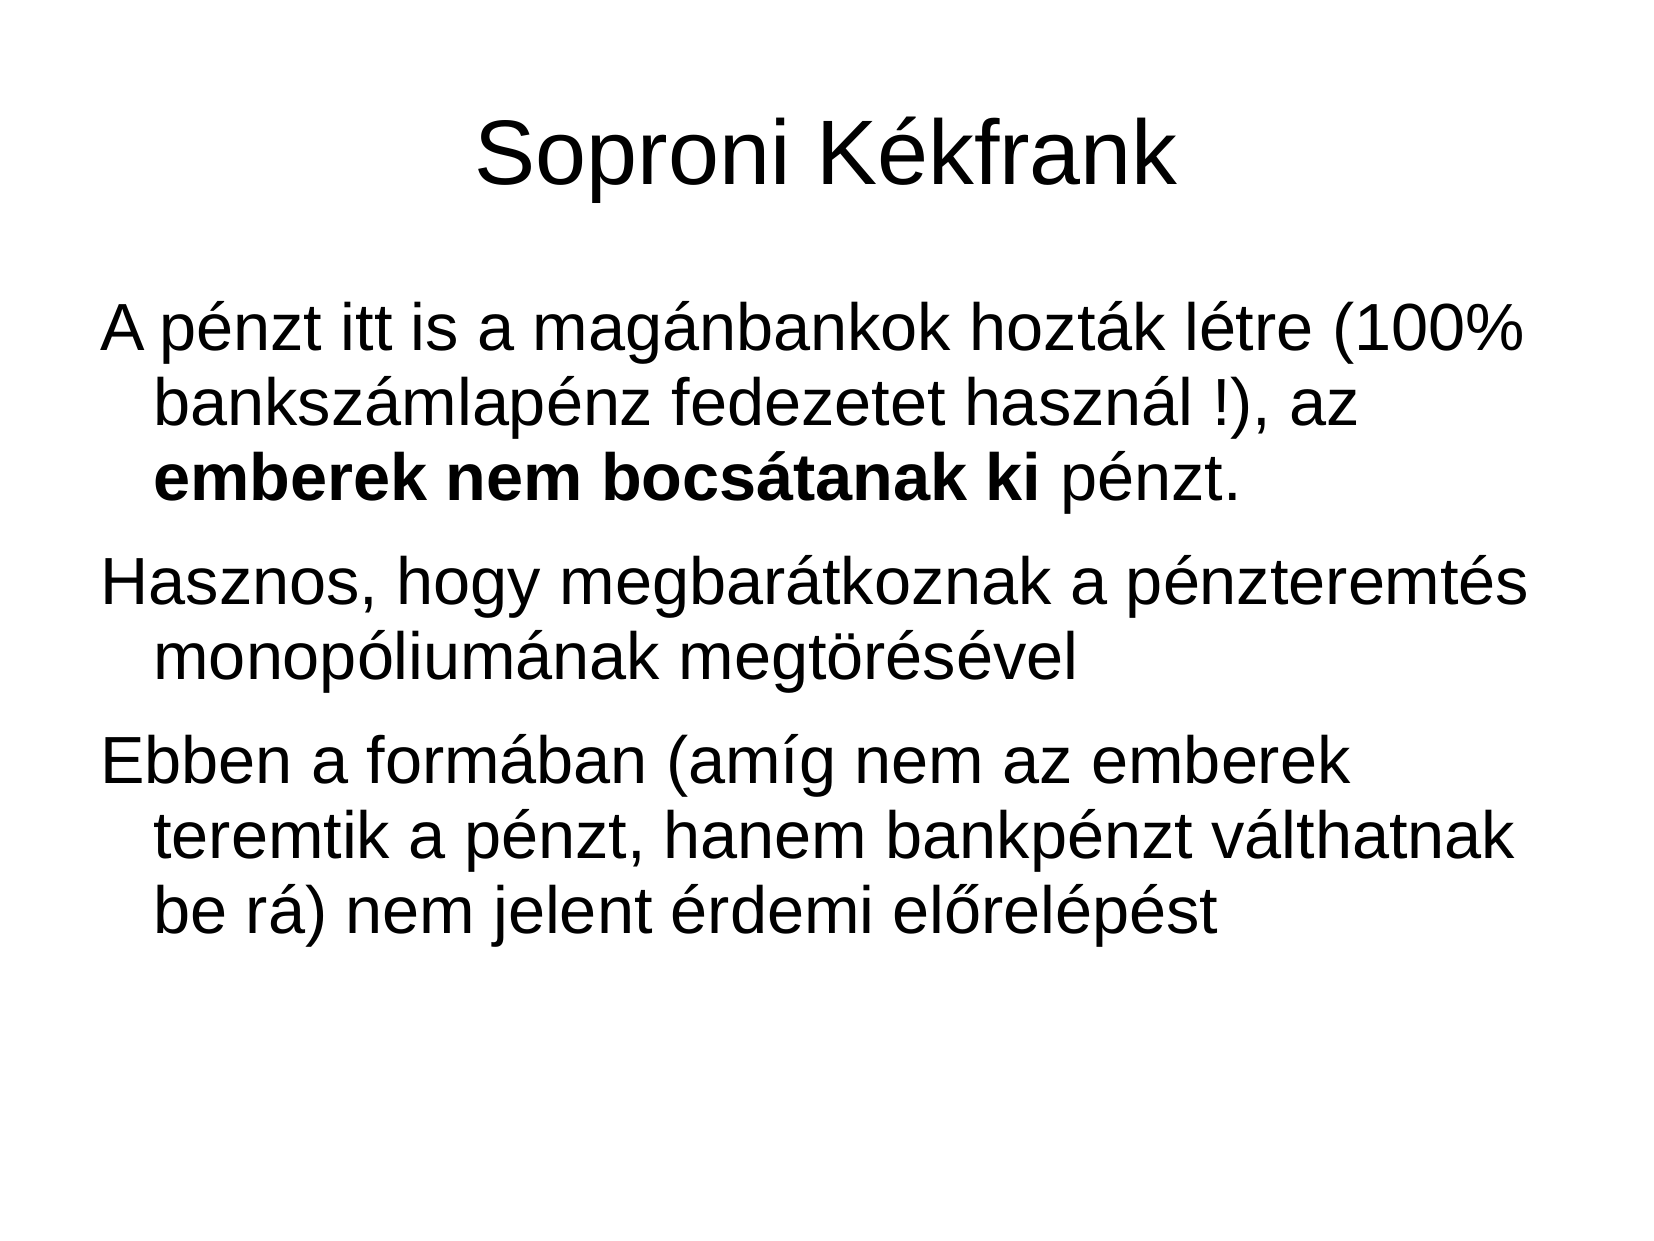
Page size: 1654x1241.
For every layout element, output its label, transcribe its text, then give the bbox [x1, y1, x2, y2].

title Soproni Kékfrank [82, 49, 1571, 257]
list A pénzt itt is a magánbankok hozták létre (100% bankszámlapénz fedezetet használ !), az emberek nem bocsátanak ki pénzt. Hasznos, hogy megbarátkoznak a pénzteremtés monopóliumának megtörésével Ebben a formában (amíg nem az emberek teremtik a pénzt, hanem bankpénzt válthatnak be rá) nem jelent érdemi előrelépést [82, 290, 1571, 1109]
